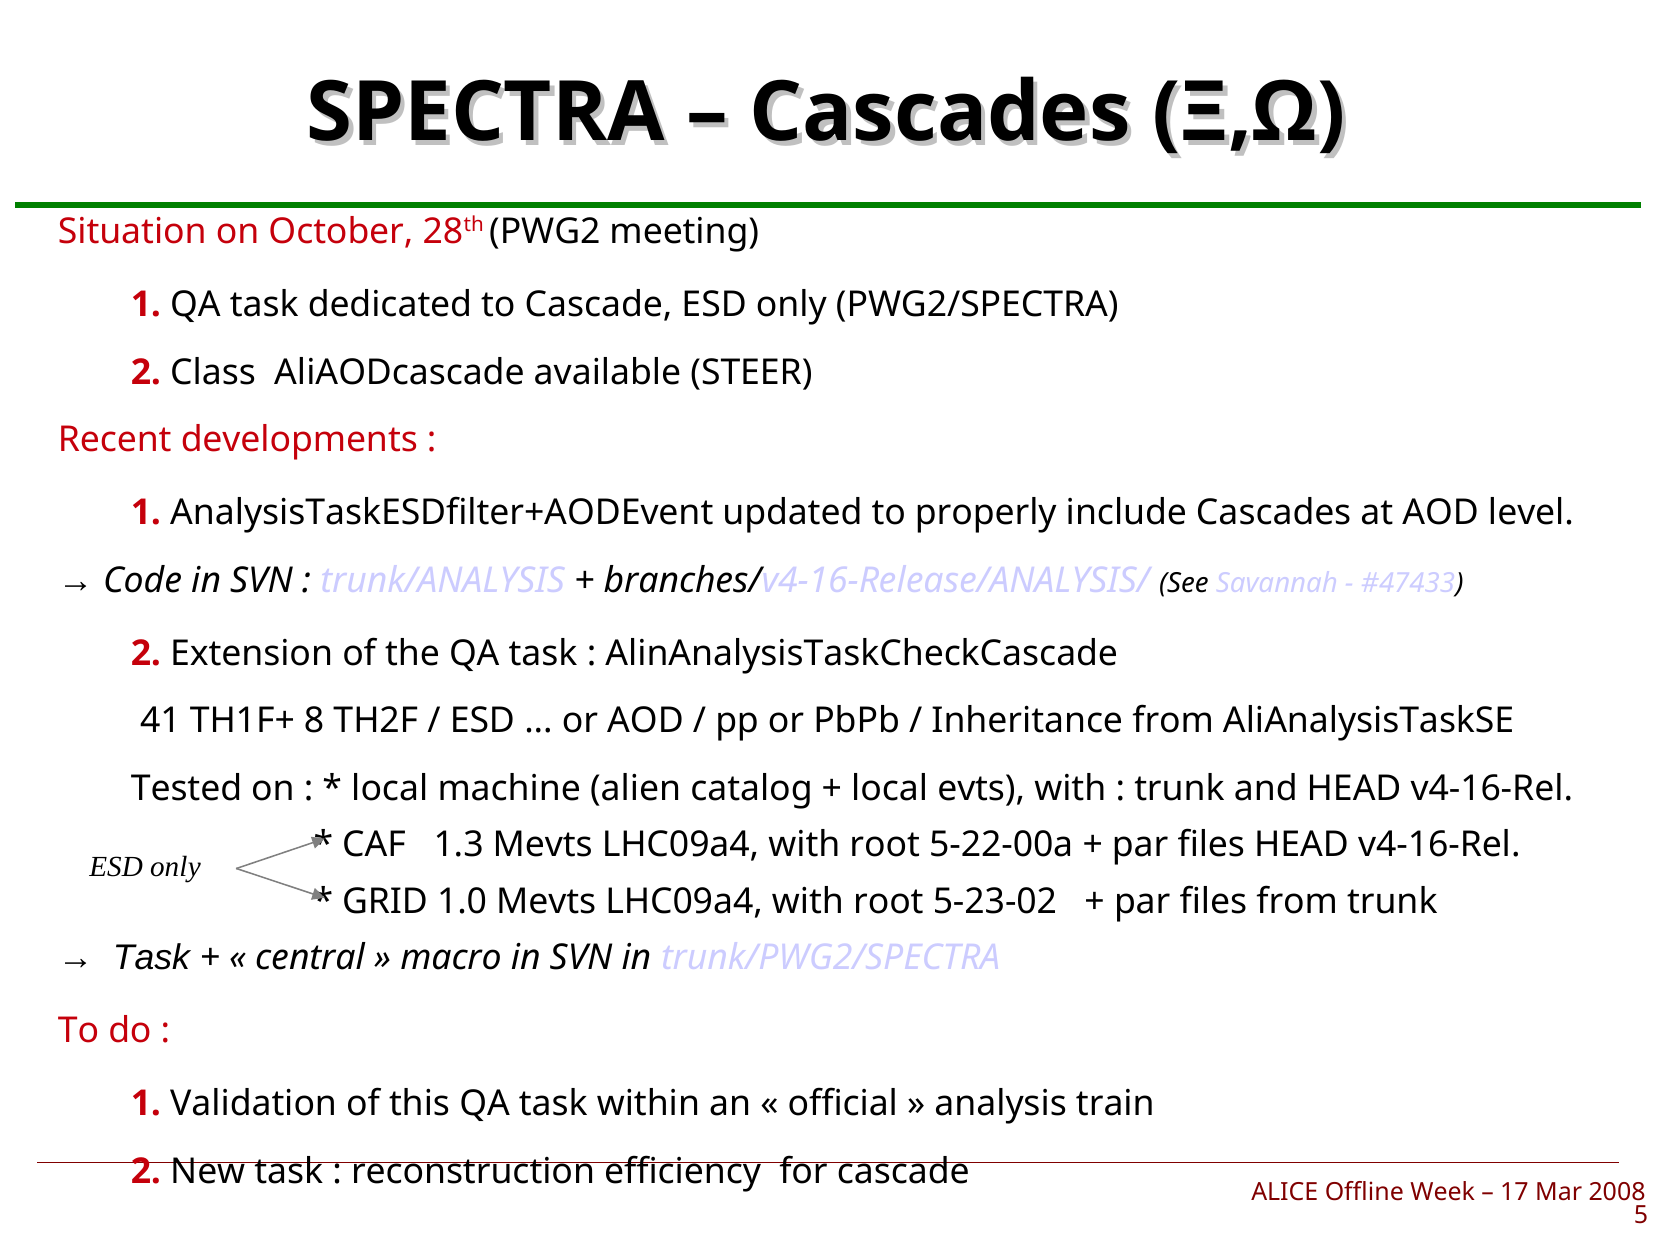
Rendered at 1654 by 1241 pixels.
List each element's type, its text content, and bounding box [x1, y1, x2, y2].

text_box ESD only [74, 844, 227, 893]
title SPECTRA – Cascades (Ξ,Ω)‏ [82, 9, 1570, 202]
list Situation on October, 28th (PWG2 meeting)‏ 1. QA task dedicated to Cascade, ESD only (PWG2/SPECTRA)‏ 2. Class AliAODcascade available (STEER)‏ Recent developments : 1. AnalysisTaskESDfilter+AODEvent updated to properly include Cascades at AOD level. → Code in SVN : trunk/ANALYSIS + branches/v4-16-Release/ANALYSIS/ (See Savannah - #47433)‏ 2. Extension of the QA task : AlinAnalysisTaskCheckCascade 41 TH1F+ 8 TH2F / ESD ... or AOD / pp or PbPb / Inheritance from AliAnalysisTaskSE Tested on : * local machine (alien catalog + local evts), with : trunk and HEAD v4-16-Rel. * CAF 1.3 Mevts LHC09a4, with root 5-22-00a + par files HEAD v4-16-Rel. * GRID 1.0 Mevts LHC09a4, with root 5-23-02 + par files from trunk → Task + « central » macro in SVN in trunk/PWG2/SPECTRA To do : 1. Validation of this QA task within an « official » analysis train 2. New task : reconstruction efficiency for cascade [41, 207, 1625, 1206]
